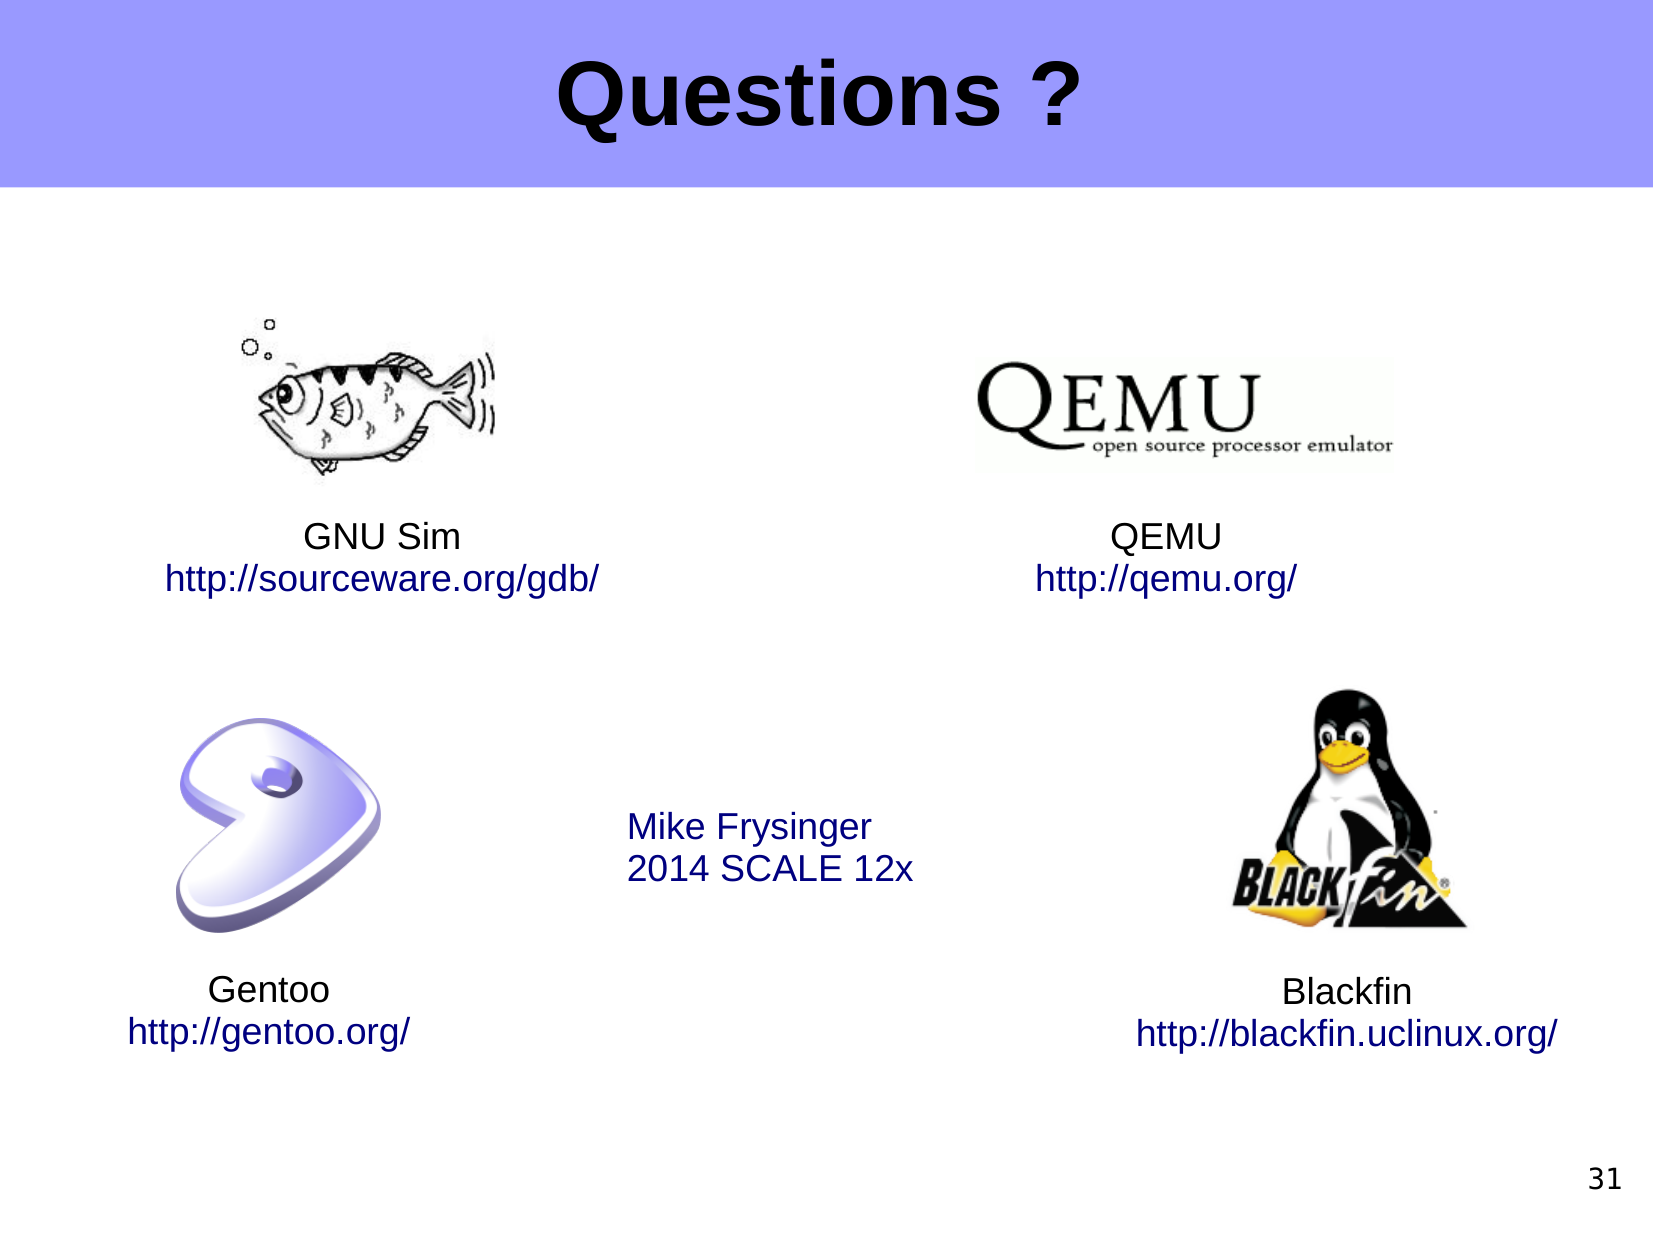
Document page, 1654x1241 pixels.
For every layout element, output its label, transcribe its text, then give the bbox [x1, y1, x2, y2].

text_box Blackfin http://blackfin.uclinux.org/ [1121, 963, 1574, 1063]
title Questions ? [76, 0, 1565, 188]
text_box Gentoo http://gentoo.org/ [112, 961, 426, 1060]
text_box Mike Frysinger 2014 SCALE 12x [612, 797, 929, 897]
text_box QEMU http://qemu.org/ [1020, 507, 1313, 607]
picture [0, 0, 1654, 1241]
text_box GNU Sim http://sourceware.org/gdb/ [150, 507, 614, 607]
